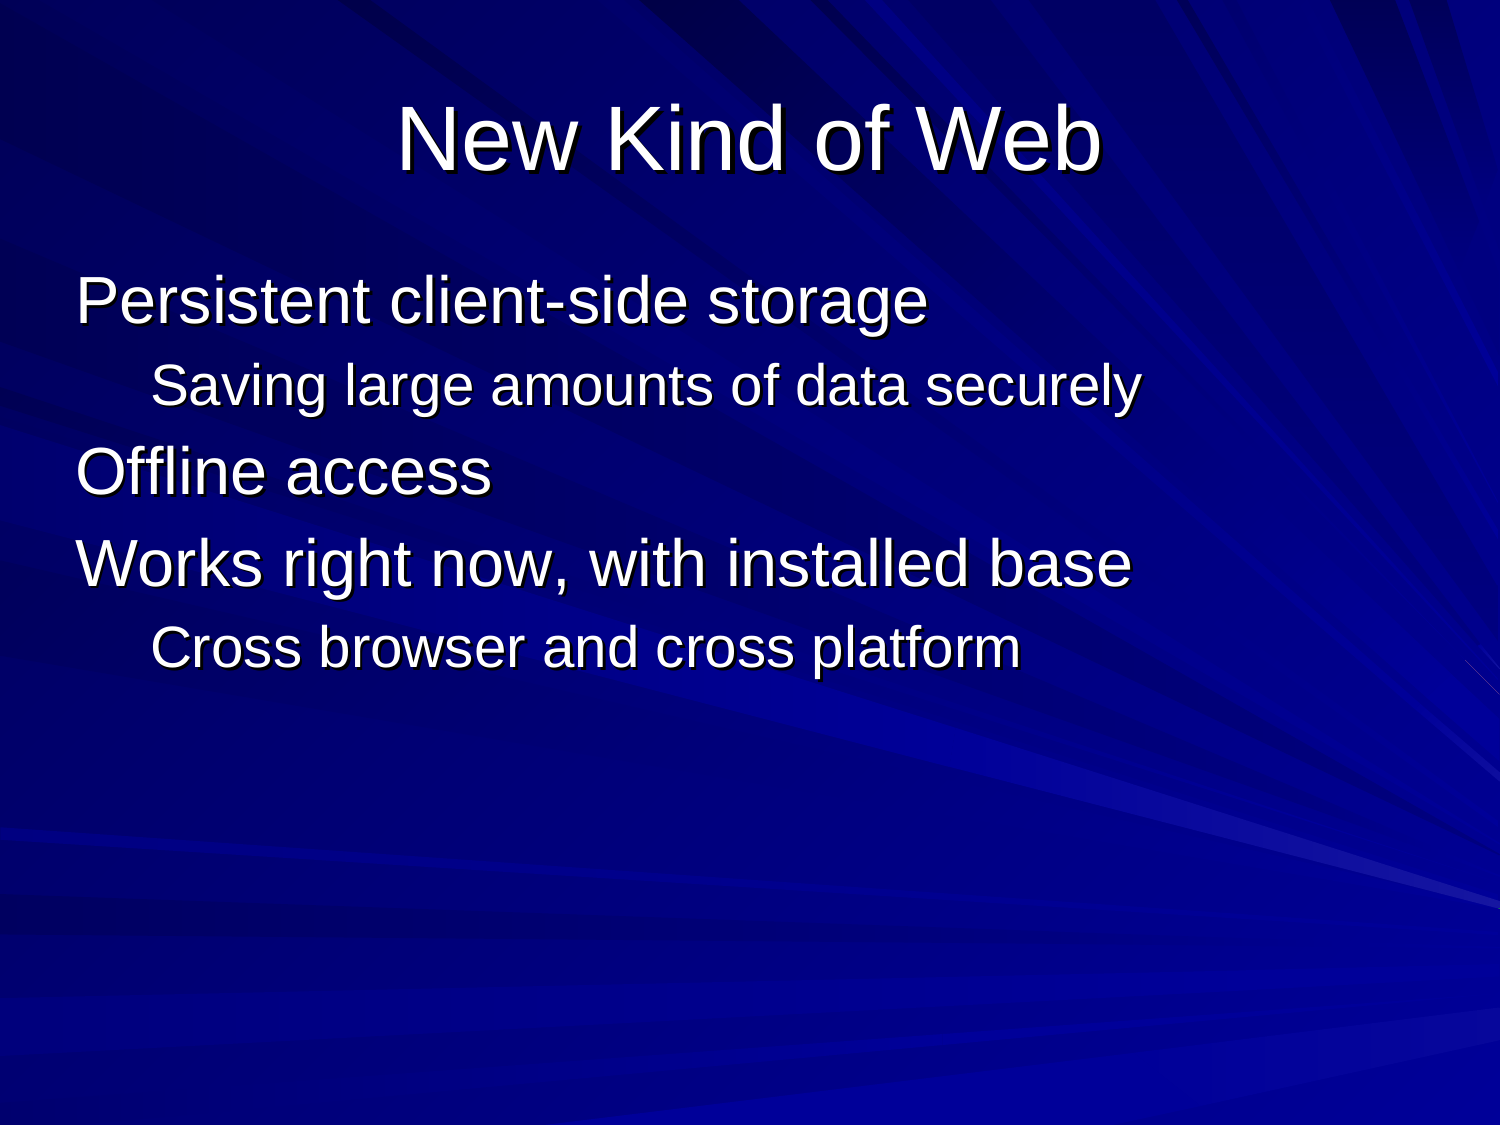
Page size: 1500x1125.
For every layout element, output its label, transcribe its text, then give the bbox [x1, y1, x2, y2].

list Persistent client-side storage Saving large amounts of data securely Offline access Works right now, with installed base Cross browser and cross platform [75, 263, 1425, 1006]
title New Kind of Web [75, 44, 1425, 233]
